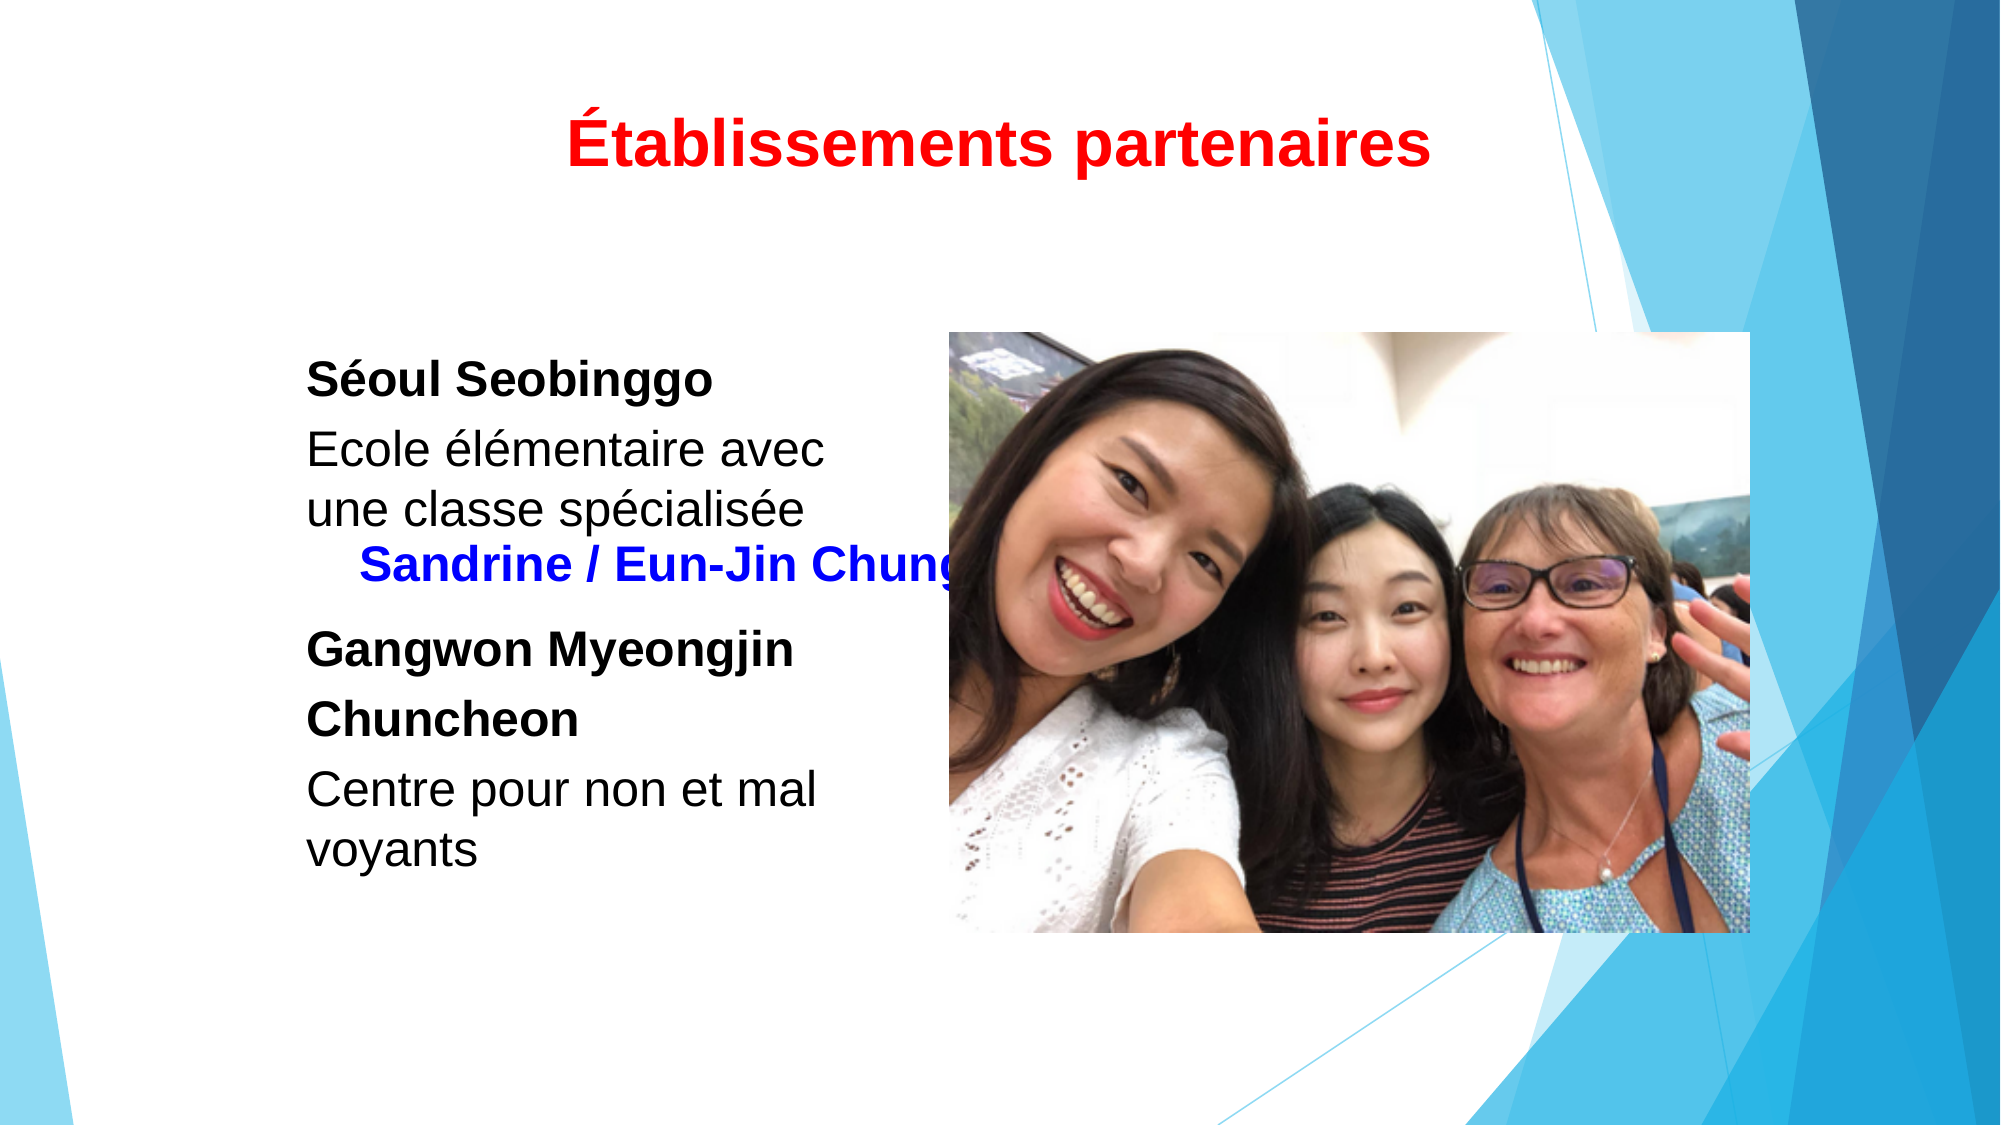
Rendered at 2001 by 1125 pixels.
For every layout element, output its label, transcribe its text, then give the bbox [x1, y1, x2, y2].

picture [949, 332, 1750, 933]
text_box Établissements partenaires [325, 45, 1675, 232]
text_box Sandrine / Eun-Jin Chung / Go-un Chung [345, 185, 1681, 283]
text_box Séoul Seobinggo Ecole élémentaire avec une classe spécialisée Gangwon Myeongjin Chuncheon Centre pour non et mal voyants [291, 339, 876, 987]
